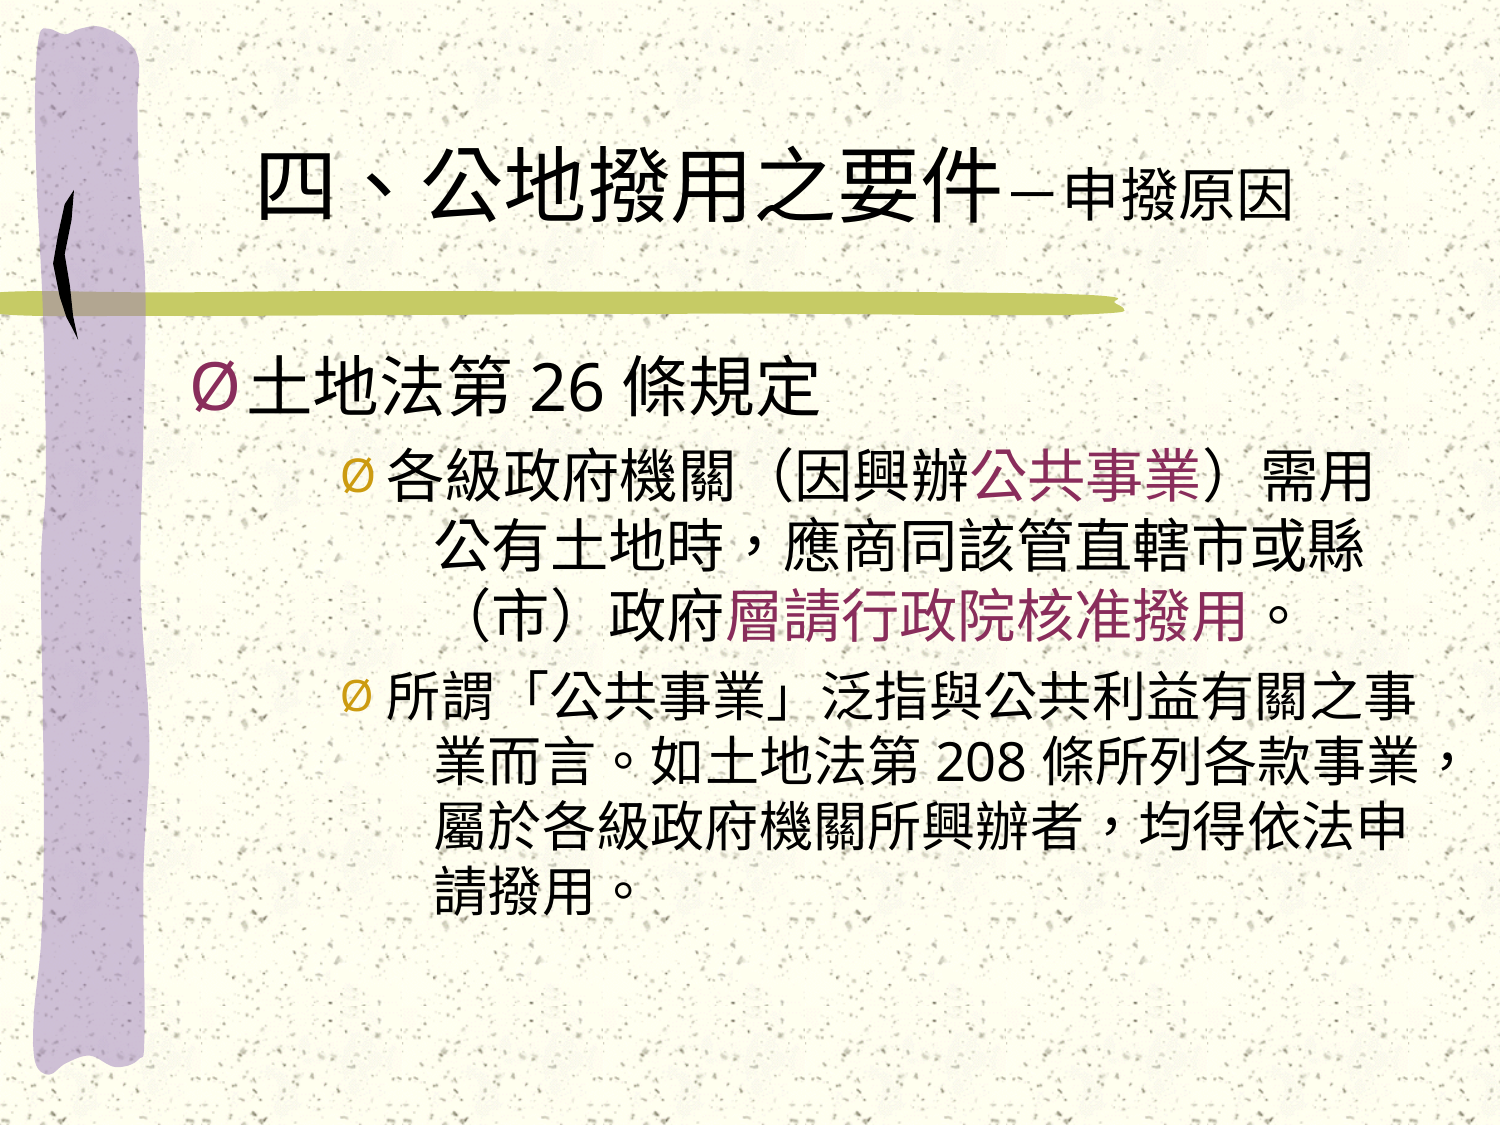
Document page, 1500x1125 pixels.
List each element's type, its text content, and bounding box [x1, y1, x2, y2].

title 四、公地撥用之要件－申撥原因 [230, 125, 1320, 241]
list 土地法第26條規定 各級政府機關（因興辦公共事業）需用公有土地時，應商同該管直轄市或縣（市）政府層請行政院核准撥用。 所謂「公共事業」泛指與公共利益有關之事業而言。如土地法第208條所列各款事業，屬於各級政府機關所興辦者，均得依法申請撥用。 [174, 337, 1450, 1013]
